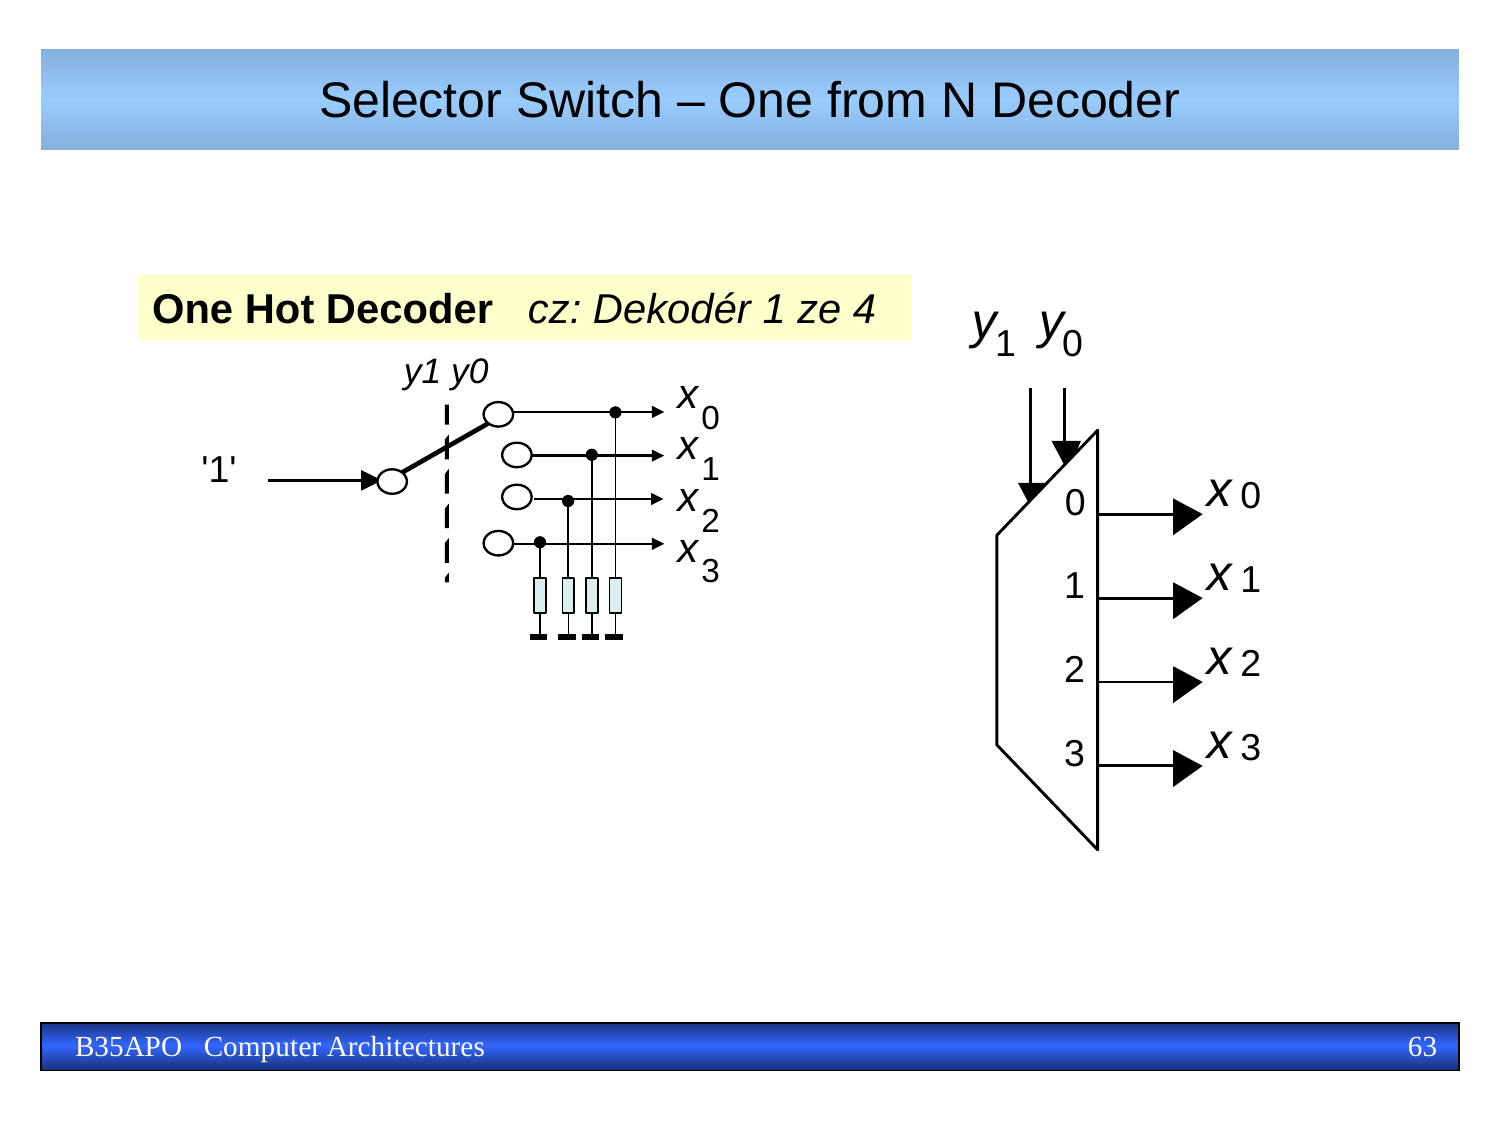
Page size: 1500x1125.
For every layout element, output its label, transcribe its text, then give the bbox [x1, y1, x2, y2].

text_box 1 [701, 447, 720, 488]
text_box 2 [701, 499, 720, 540]
text_box [996, 482, 1098, 850]
text_box [502, 484, 532, 510]
text_box x [677, 366, 699, 406]
text_box 1 [1043, 561, 1095, 631]
text_box '1' [186, 437, 273, 524]
text_box x [1206, 456, 1235, 540]
text_box [609, 577, 622, 614]
text_box [502, 442, 532, 468]
text_box 2 [1240, 639, 1267, 709]
text_box x [677, 438, 699, 469]
text_box [586, 577, 598, 614]
text_box x [1206, 708, 1235, 792]
text_box [444, 503, 449, 529]
text_box [444, 404, 449, 425]
text_box 1 [994, 319, 1021, 389]
text_box [1173, 750, 1203, 787]
text_box y [1038, 288, 1067, 372]
text_box x [677, 521, 699, 560]
text_box x [1206, 624, 1235, 708]
text_box 2 [1043, 645, 1095, 715]
text_box [444, 468, 449, 494]
text_box [444, 572, 449, 583]
text_box 0 [1043, 477, 1108, 547]
text_box [444, 538, 449, 563]
text_box x [677, 387, 699, 417]
text_box 0 [1240, 471, 1267, 541]
text_box 3 [1043, 729, 1095, 799]
text_box One Hot Decoder cz: Dekodér 1 ze 4 [137, 274, 913, 341]
text_box x [1206, 540, 1235, 624]
text_box x [677, 469, 699, 509]
text_box 3 [1240, 723, 1267, 793]
text_box [1173, 666, 1203, 703]
text_box [534, 577, 546, 614]
text_box [483, 402, 514, 427]
text_box y [971, 288, 1000, 345]
text_box [444, 434, 449, 460]
text_box [562, 577, 575, 614]
title Selector Switch – One from N Decoder [41, 49, 1459, 150]
text_box 3 [701, 548, 720, 590]
text_box [377, 469, 407, 494]
text_box y1 y0 [394, 347, 491, 391]
text_box [1051, 430, 1098, 477]
text_box [483, 530, 514, 556]
text_box x [677, 541, 699, 572]
text_box x [677, 418, 699, 457]
text_box 0 [701, 396, 720, 437]
text_box 1 [1240, 555, 1267, 625]
text_box [1173, 498, 1203, 536]
text_box y [971, 320, 994, 372]
text_box x [677, 490, 699, 521]
text_box 0 [1062, 319, 1088, 389]
text_box [1173, 582, 1203, 620]
